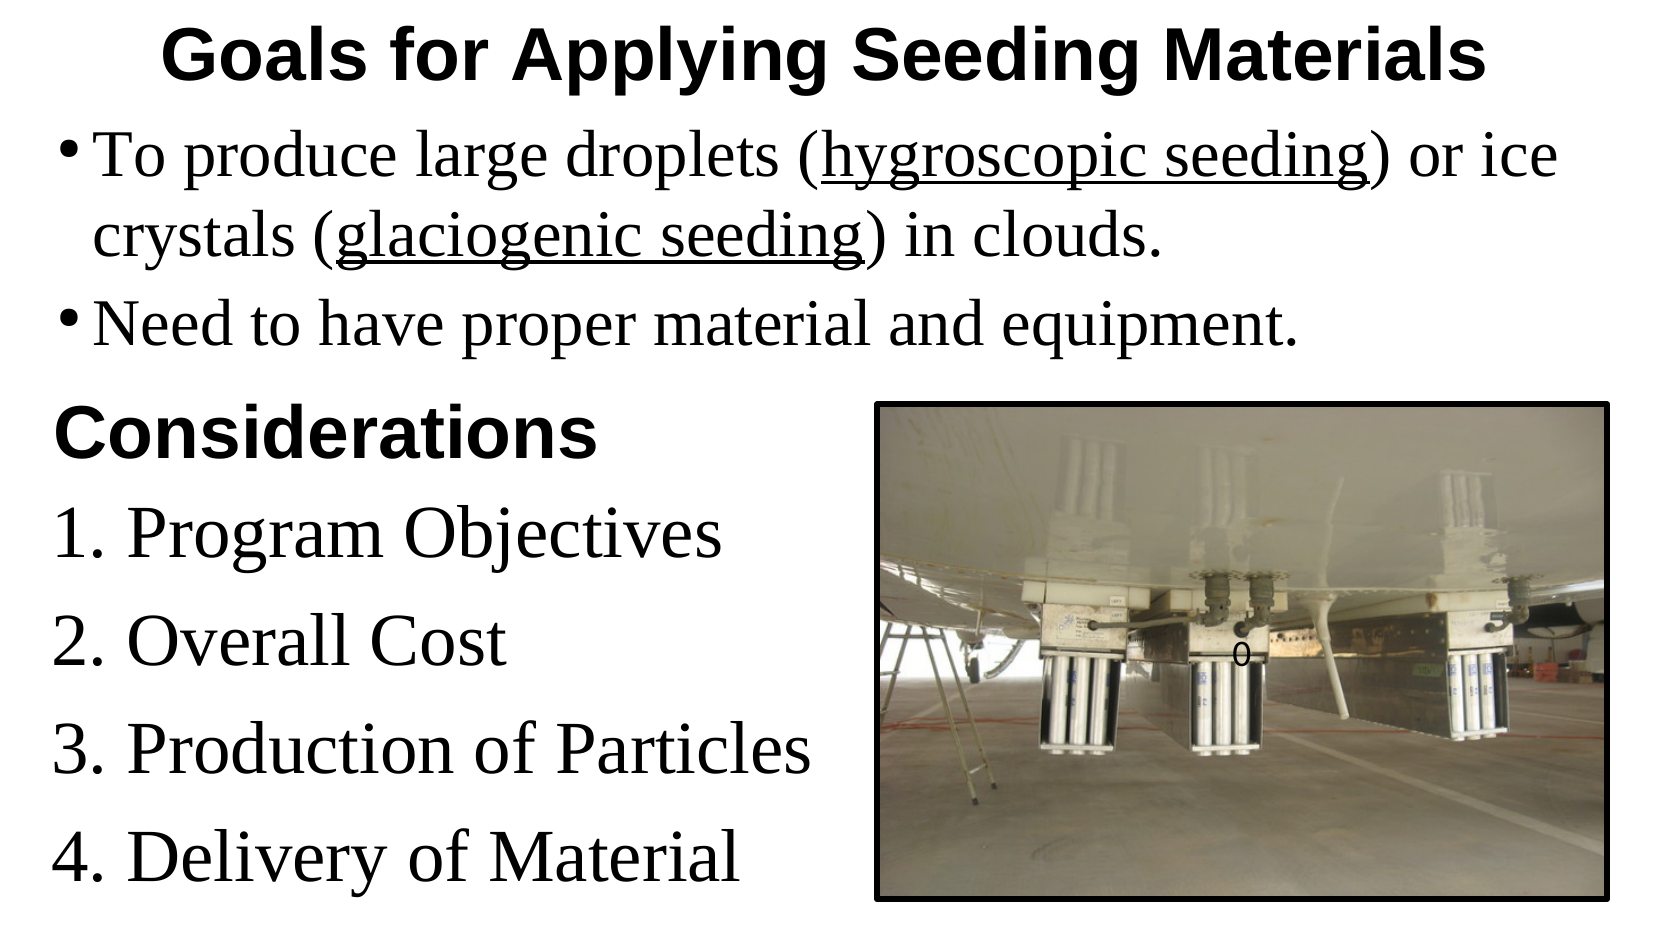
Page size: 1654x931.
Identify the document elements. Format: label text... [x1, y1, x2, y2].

text_box To produce large droplets (hygroscopic seeding) or ice crystals (glaciogenic seeding) in clouds. Need to have proper material and equipment. [1, 102, 1615, 367]
title Considerations [2, 378, 651, 474]
title Goals for Applying Seeding Materials [0, 0, 1654, 101]
text_box 1. Program Objectives 2. Overall Cost 3. Production of Particles 4. Delivery of Material [0, 474, 844, 904]
picture [880, 407, 1605, 897]
